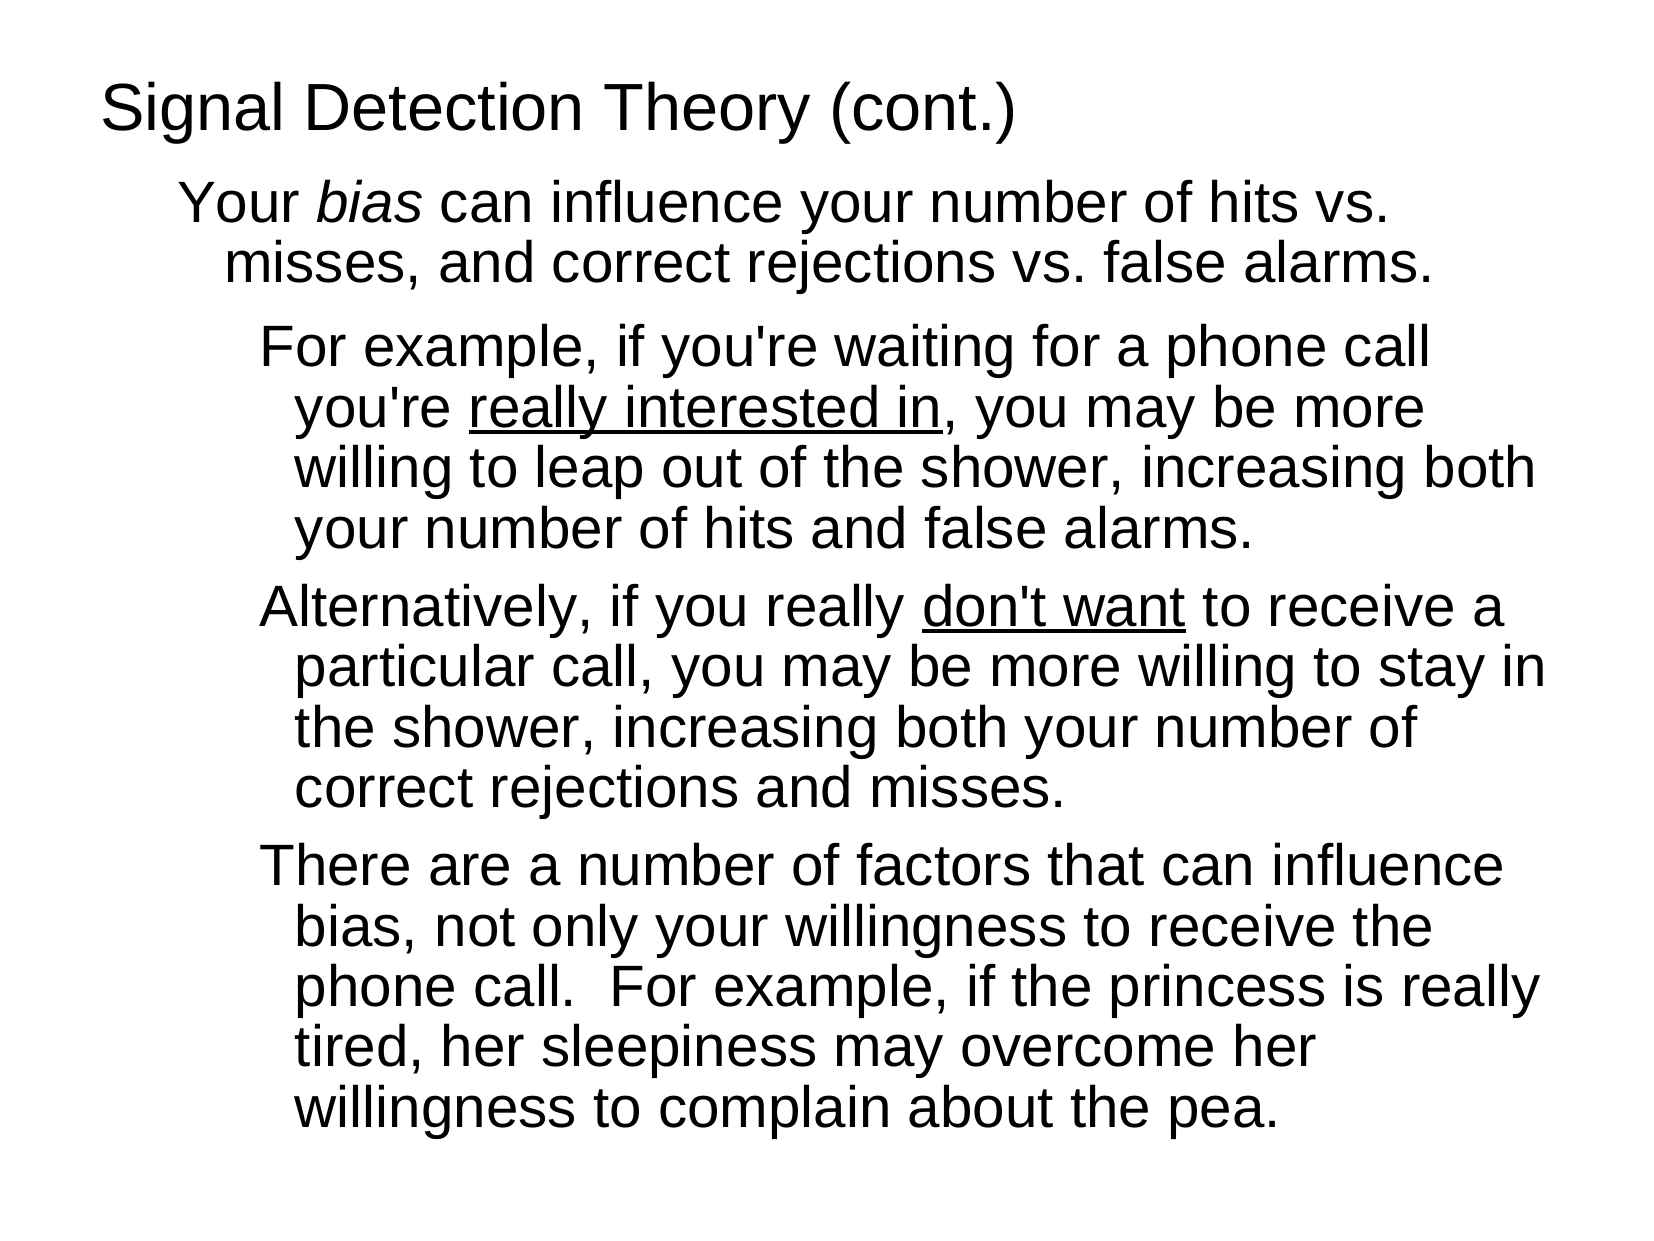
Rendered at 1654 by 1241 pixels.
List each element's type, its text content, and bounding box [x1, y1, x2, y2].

list Signal Detection Theory (cont.) Your bias can influence your number of hits vs. misses, and correct rejections vs. false alarms. For example, if you're waiting for a phone call you're really interested in, you may be more willing to leap out of the shower, increasing both your number of hits and false alarms. Alternatively, if you really don't want to receive a particular call, you may be more willing to stay in the shower, increasing both your number of correct rejections and misses. There are a number of factors that can influence bias, not only your willingness to receive the phone call. For example, if the princess is really tired, her sleepiness may overcome her willingness to complain about the pea. [82, 74, 1571, 1163]
